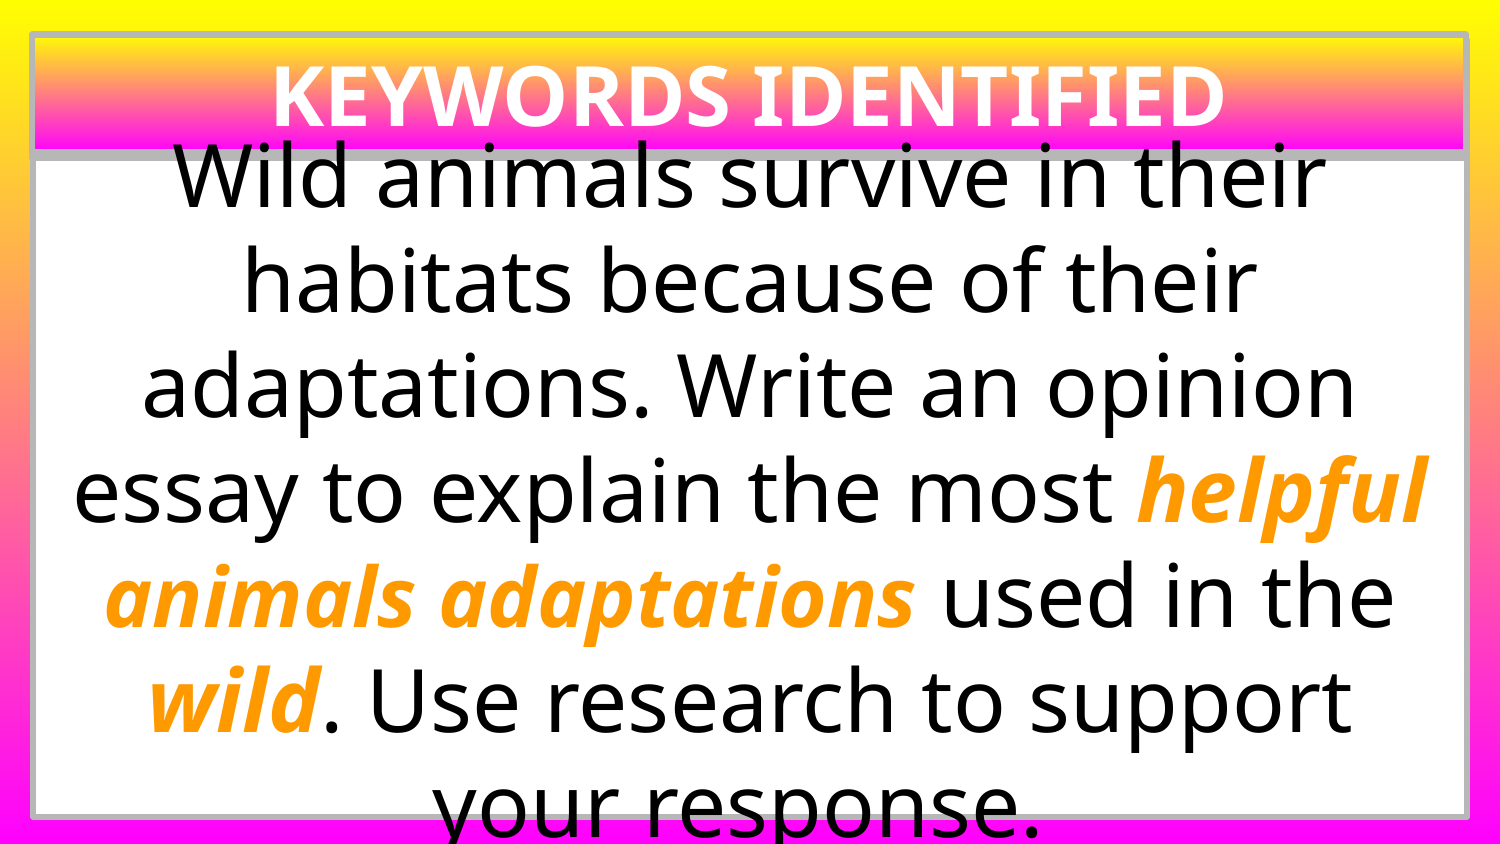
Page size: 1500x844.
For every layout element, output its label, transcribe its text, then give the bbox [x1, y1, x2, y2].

text_box [646, 153, 1143, 157]
text_box Wild animals survive in their habitats because of their adaptations. Write an opinion essay to explain the most helpful animals adaptations used in the wild. Use research to support your response. [39, 157, 1461, 817]
text_box [184, 153, 206, 157]
text_box [291, 153, 337, 157]
text_box [219, 153, 242, 157]
text_box [32, 153, 176, 817]
text_box [344, 153, 638, 157]
text_box [1149, 153, 1172, 157]
text_box KEYWORDS IDENTIFIED [32, 34, 1466, 153]
text_box [1180, 40, 1467, 817]
text_box [249, 153, 283, 157]
